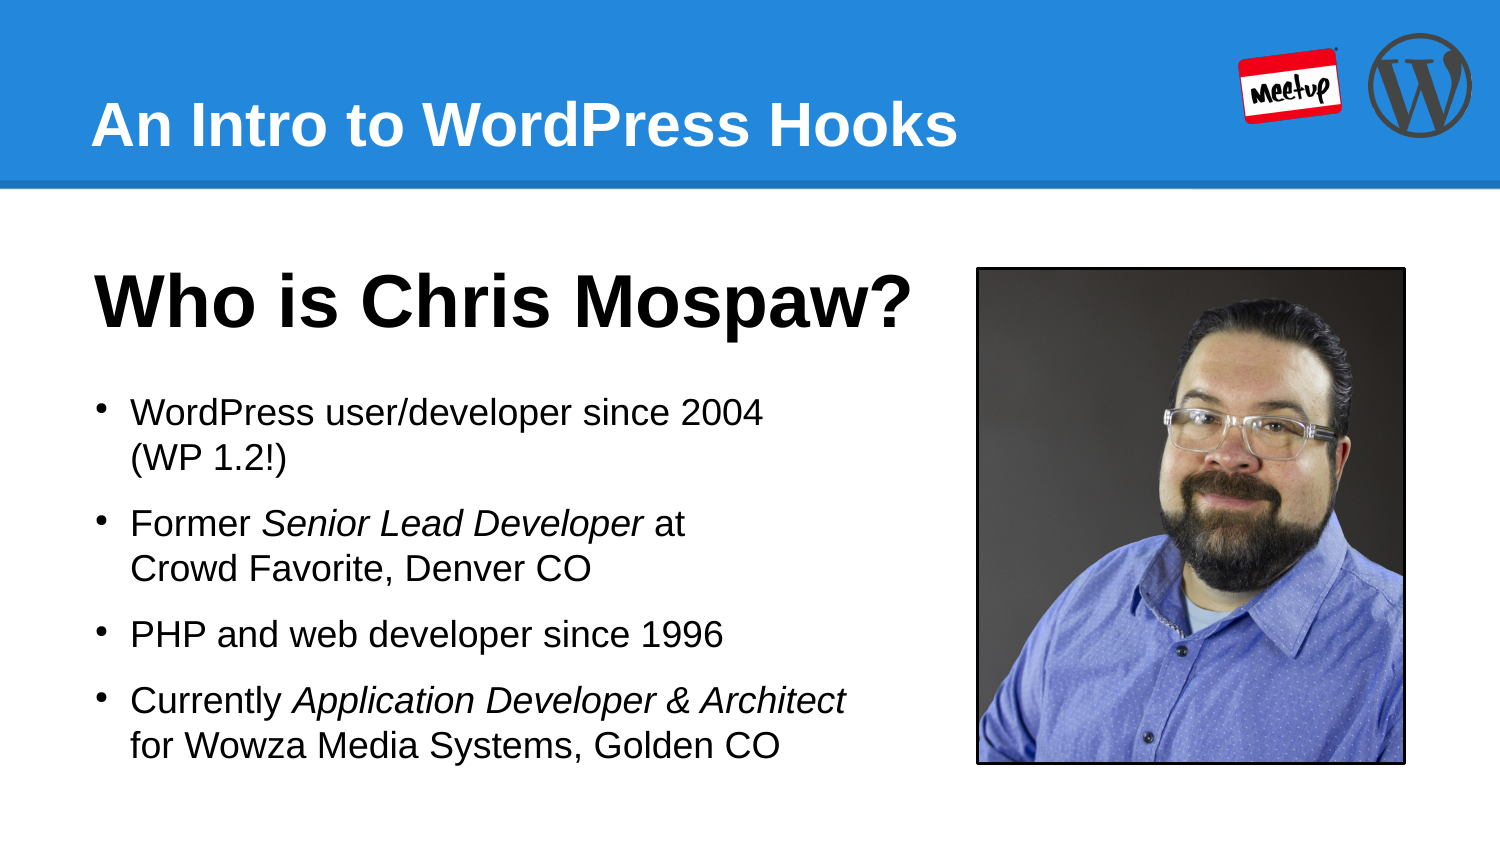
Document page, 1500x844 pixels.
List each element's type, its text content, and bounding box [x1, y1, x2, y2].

text_box Who is Chris Mospaw? WordPress user/developer since 2004 (WP 1.2!) Former Senior Lead Developer at Crowd Favorite, Denver CO PHP and web developer since 1996 Currently Application Developer & Architect for Wowza Media Systems, Golden CO [79, 237, 945, 428]
picture [1368, 33, 1472, 138]
picture [1238, 47, 1342, 124]
picture [978, 270, 1404, 762]
title An Intro to WordPress Hooks [75, 33, 1425, 175]
